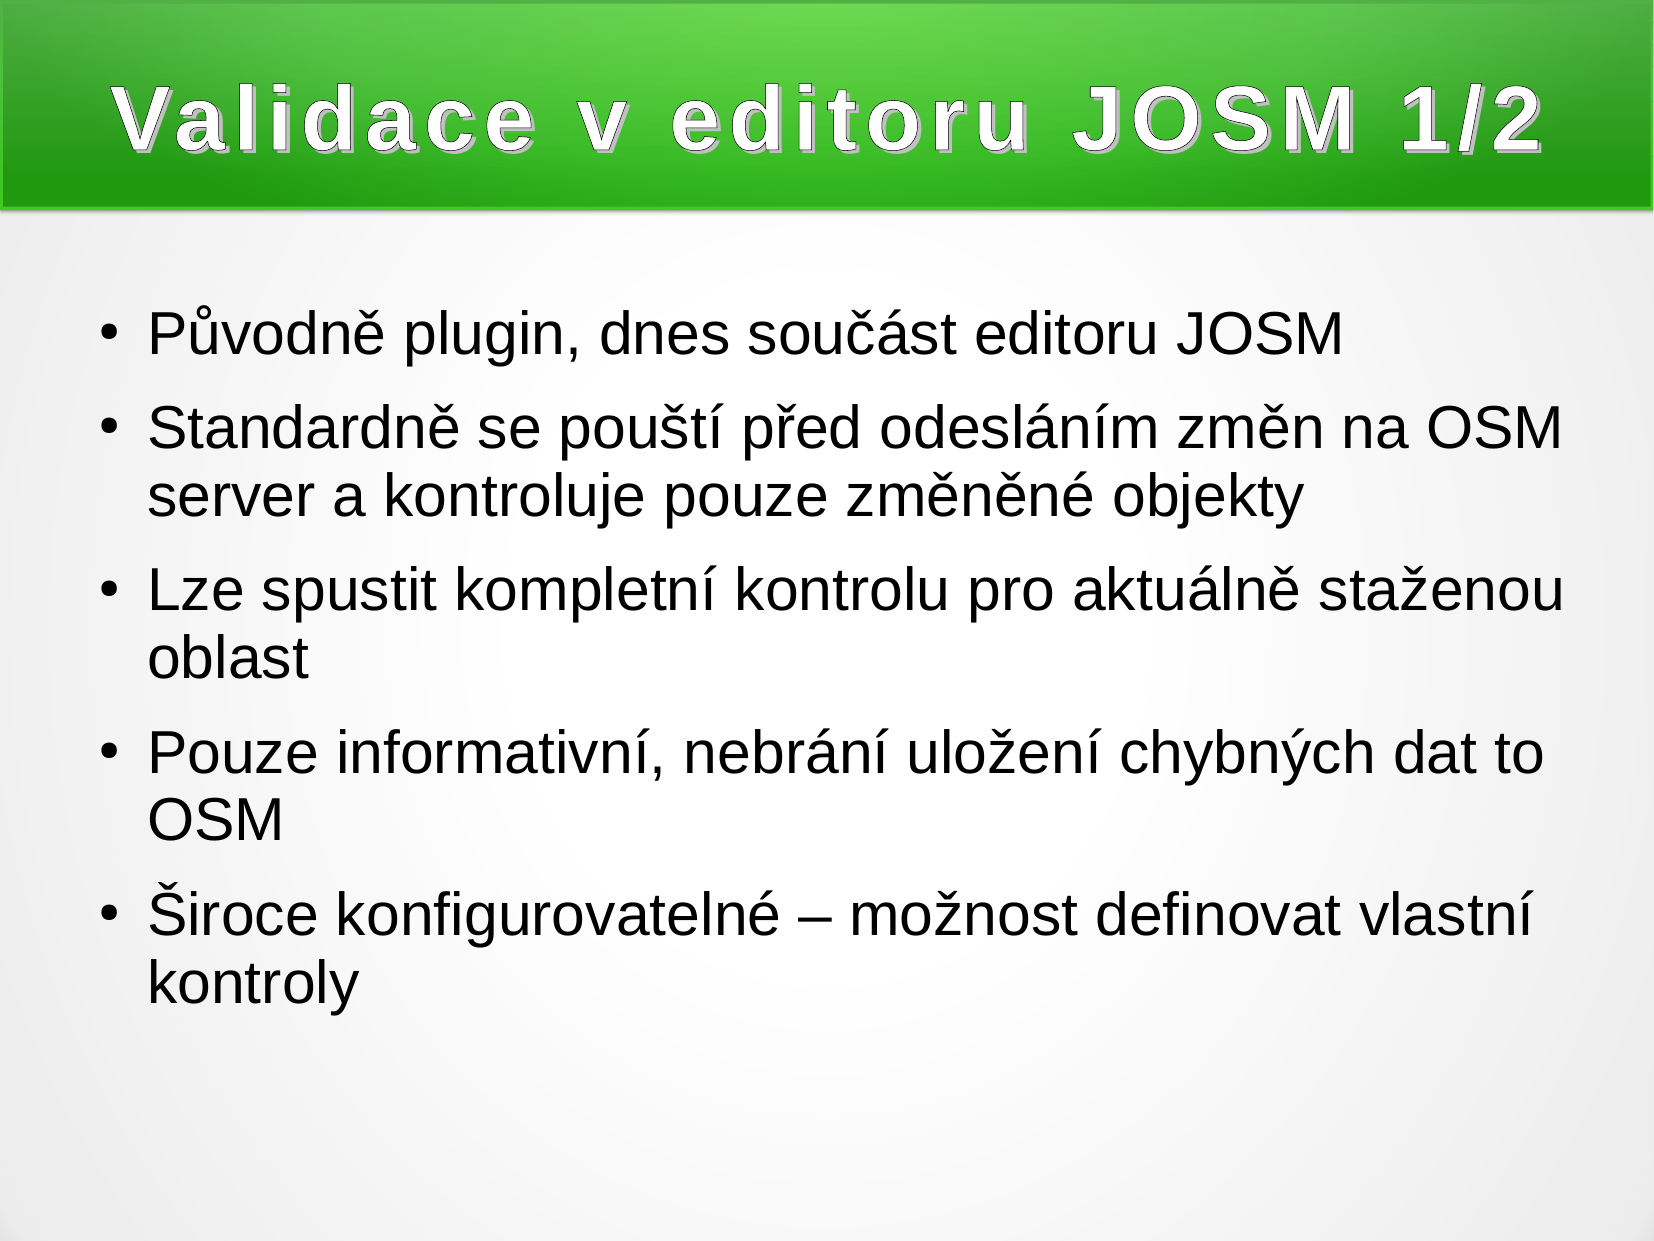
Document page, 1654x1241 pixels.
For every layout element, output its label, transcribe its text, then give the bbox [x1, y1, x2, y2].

title Validace v editoru JOSM 1/2 [82, 47, 1571, 189]
list Původně plugin, dnes součást editoru JOSM Standardně se pouští před odesláním změn na OSM server a kontroluje pouze změněné objekty Lze spustit kompletní kontrolu pro aktuálně staženou oblast Pouze informativní, nebrání uložení chybných dat to OSM Široce konfigurovatelné – možnost definovat vlastní kontroly [82, 299, 1571, 1019]
